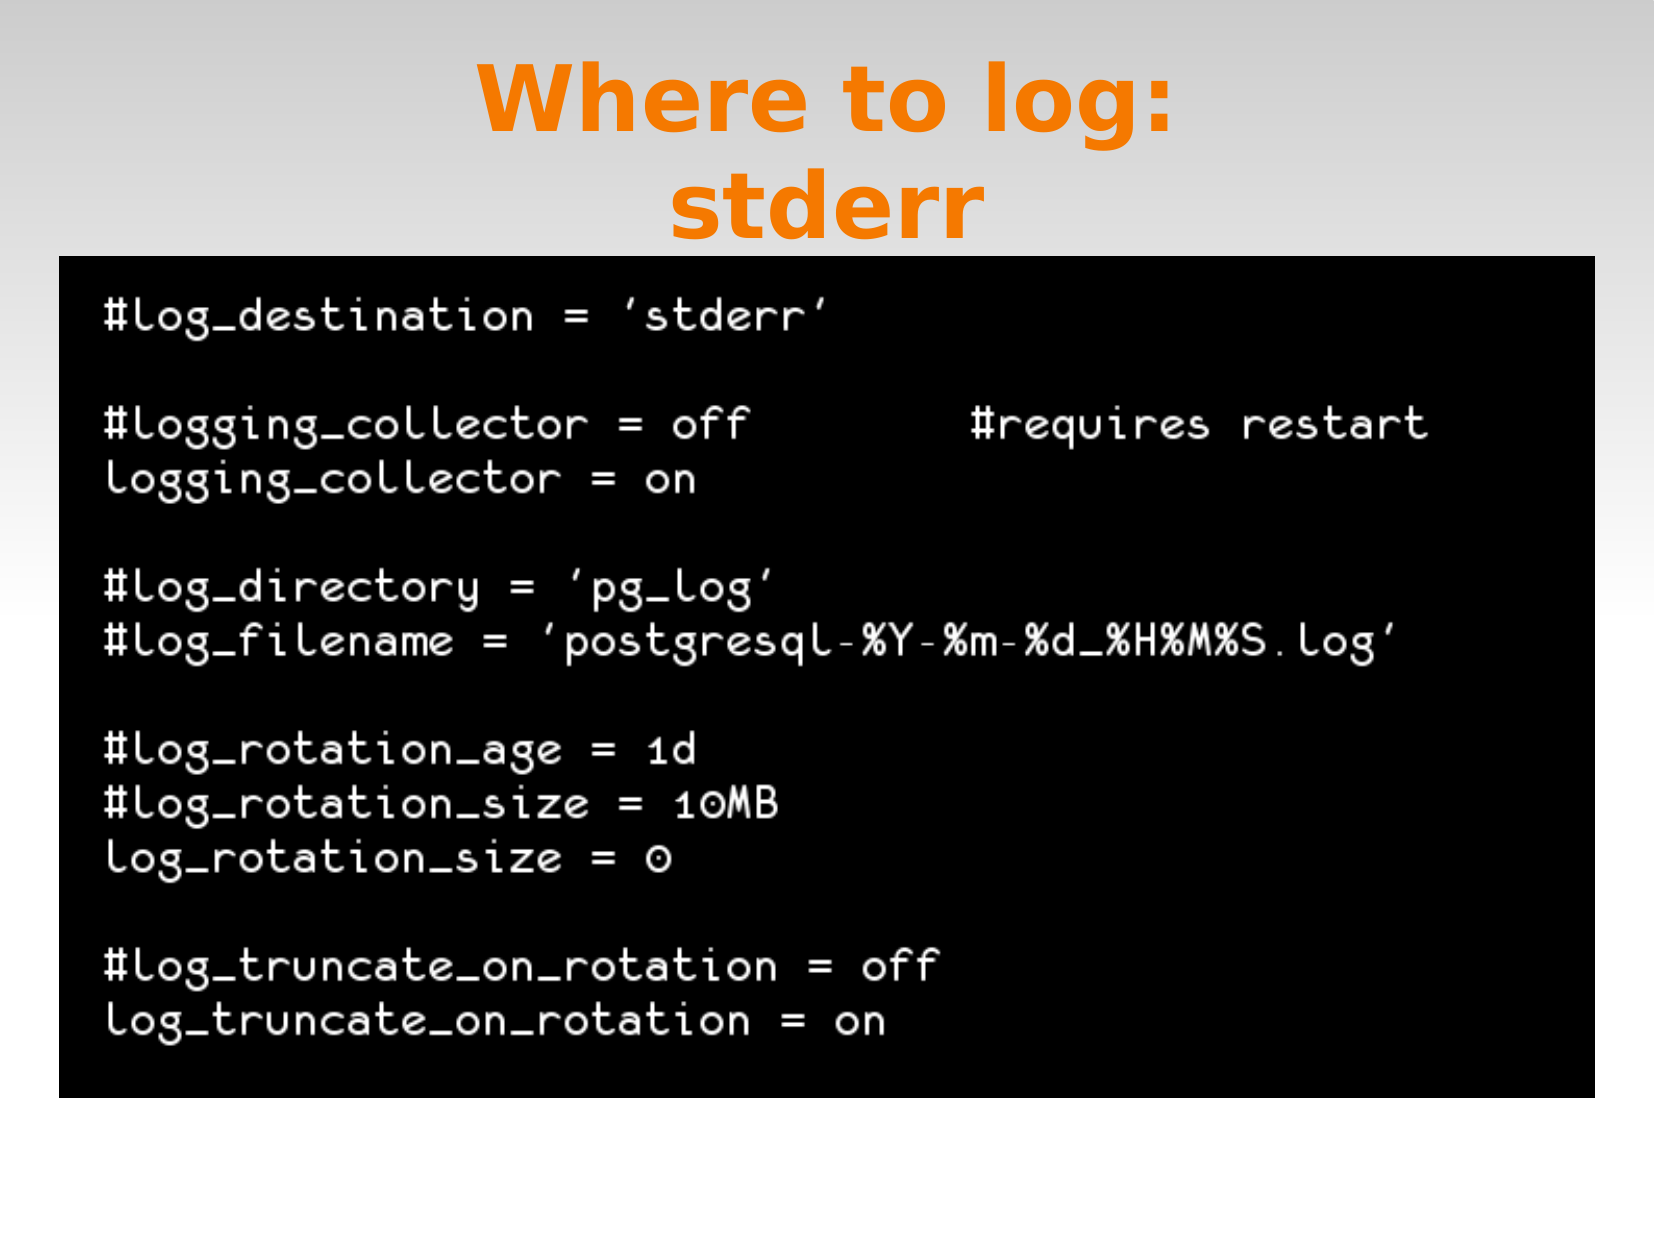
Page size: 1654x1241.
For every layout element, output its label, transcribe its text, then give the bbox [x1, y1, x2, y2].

picture [59, 256, 1595, 1098]
title Where to log: stderr [82, 45, 1571, 256]
